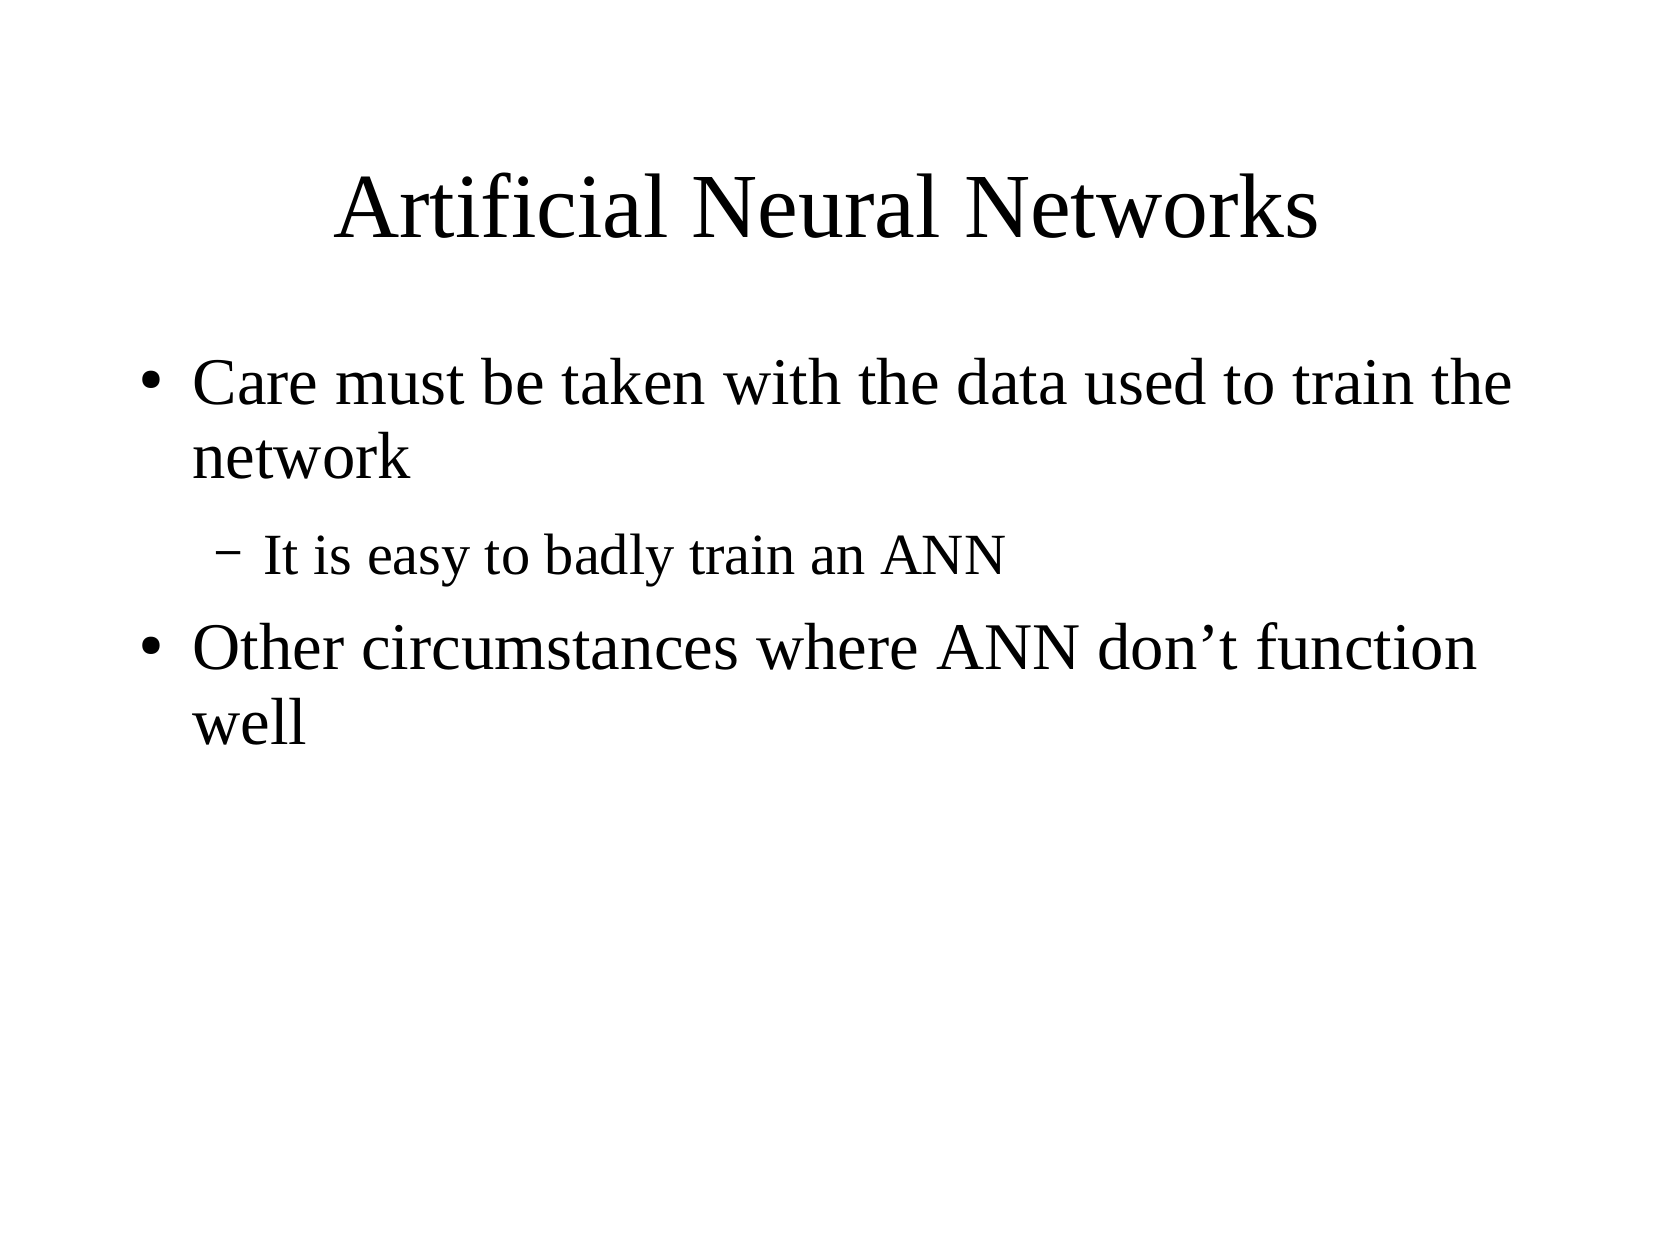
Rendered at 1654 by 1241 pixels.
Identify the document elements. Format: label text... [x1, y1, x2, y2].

title Artificial Neural Networks [121, 102, 1534, 311]
list Care must be taken with the data used to train the network It is easy to badly train an ANN Other circumstances where ANN don’t function well [121, 344, 1534, 1127]
